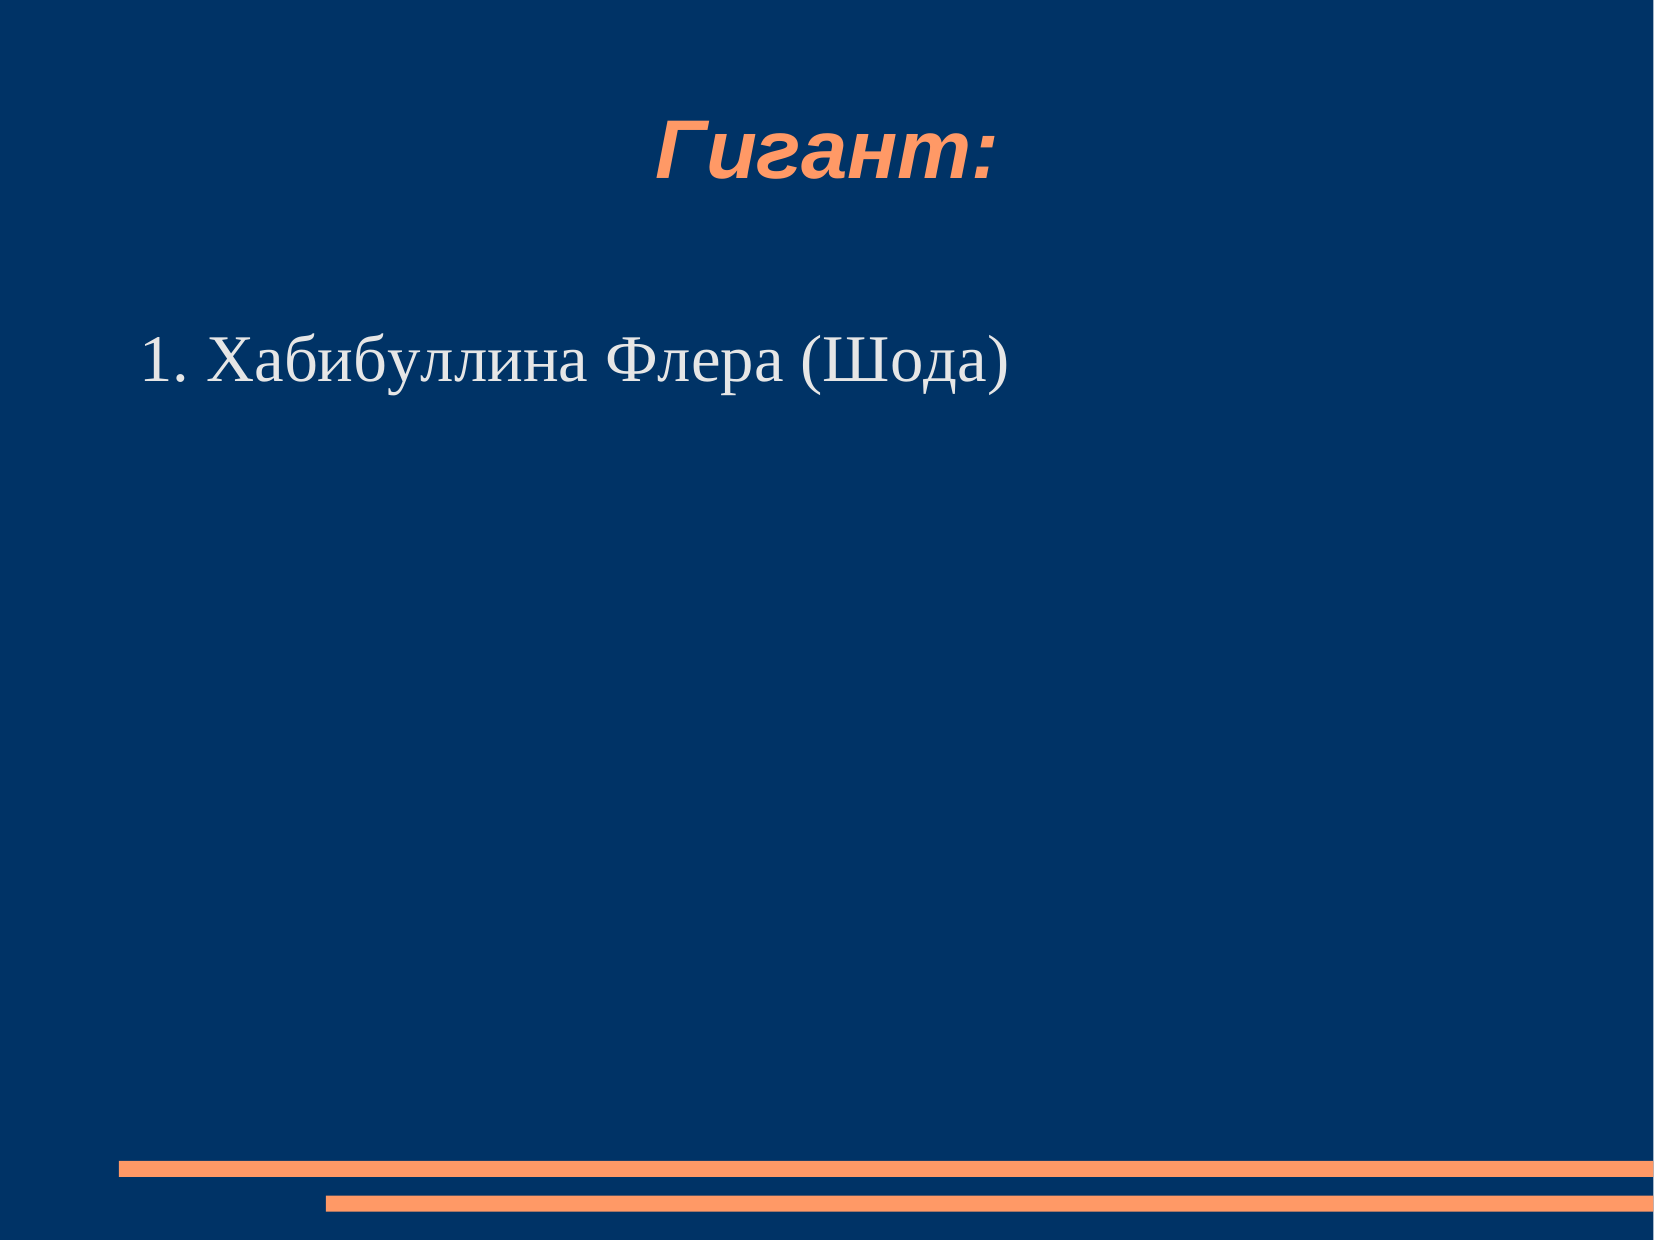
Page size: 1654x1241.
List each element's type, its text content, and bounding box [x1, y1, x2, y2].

list 1. Хабибуллина Флера (Шода) [121, 322, 1561, 1118]
title Гигант: [121, 46, 1534, 254]
